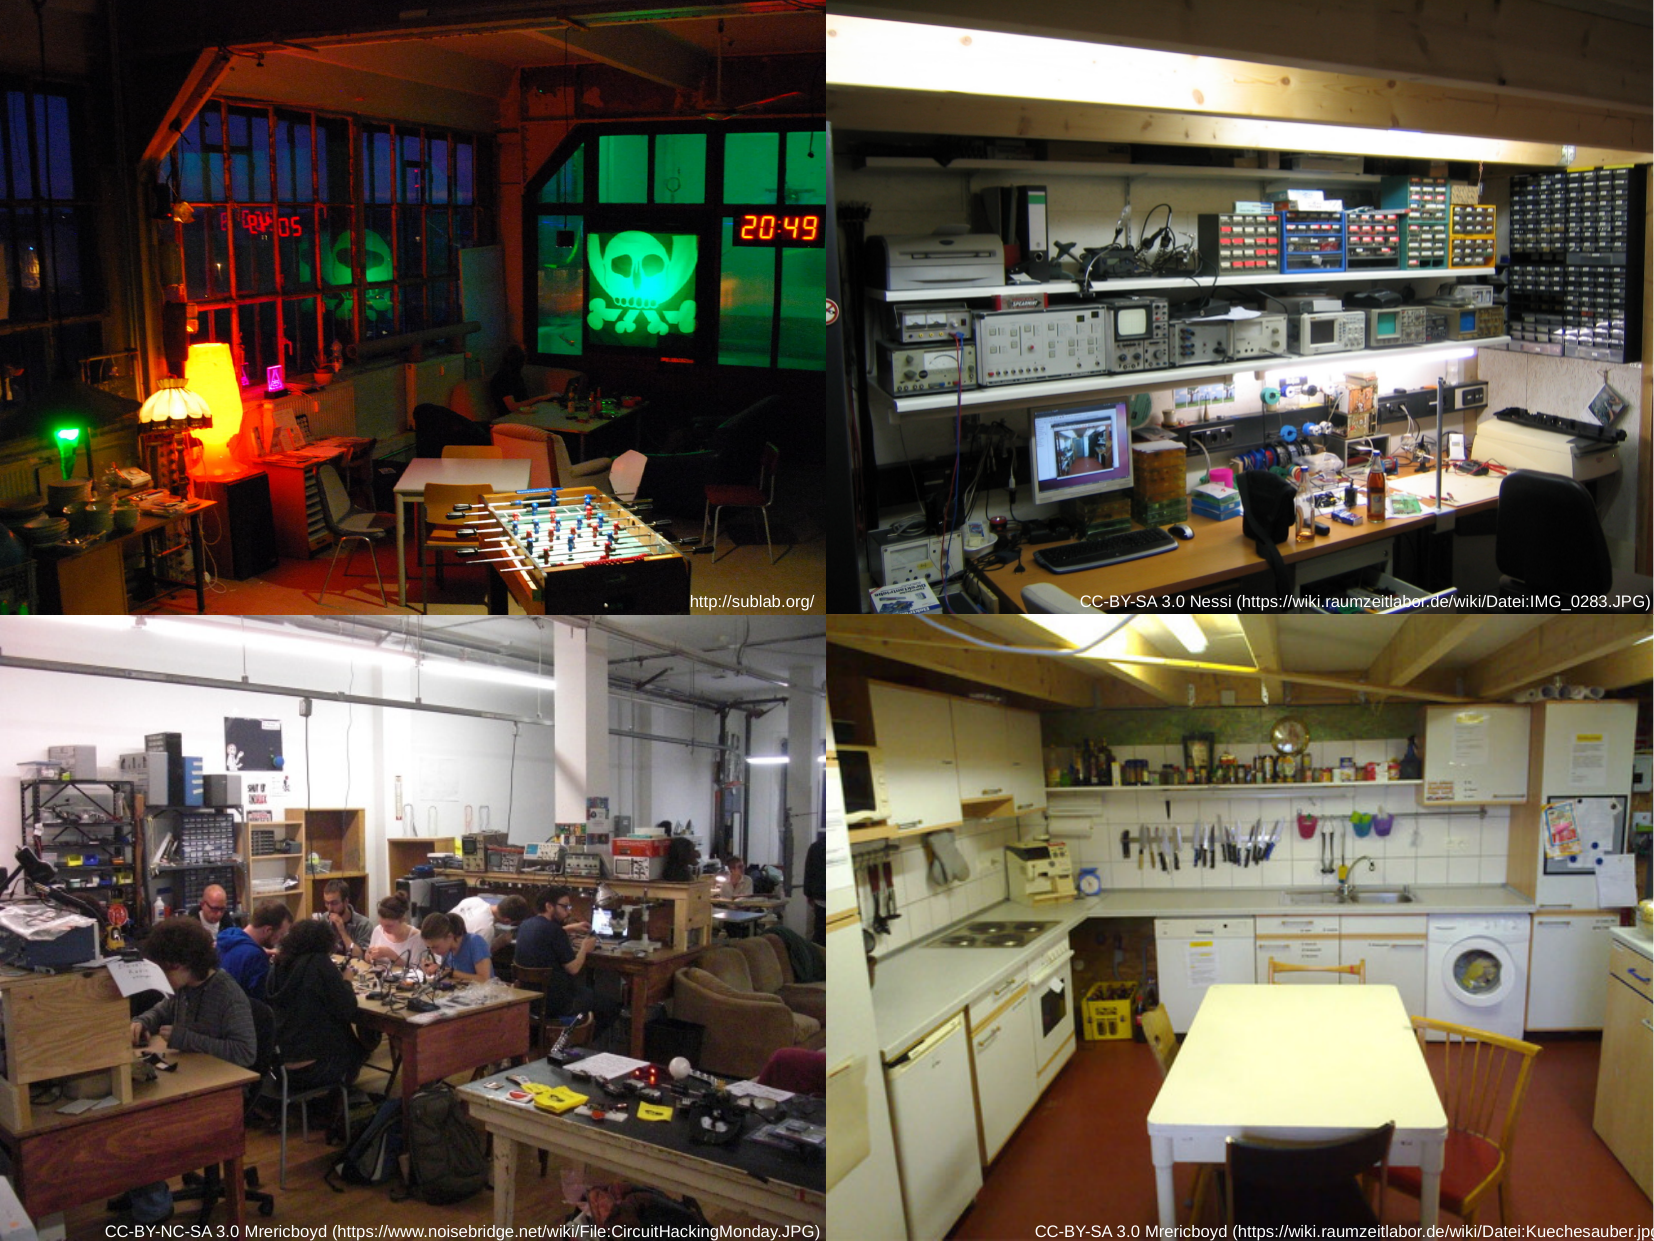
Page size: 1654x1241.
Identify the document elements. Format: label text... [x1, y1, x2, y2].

text_box http://sublab.org/ [675, 585, 841, 624]
picture [0, 0, 1654, 1241]
text_box CC-BY-NC-SA 3.0 Mrericboyd (https://www.noisebridge.net/wiki/File:CircuitHackingMonday.JPG) [90, 1215, 1006, 1241]
text_box CC-BY-SA 3.0 Nessi (https://wiki.raumzeitlabor.de/wiki/Datei:IMG_0283.JPG) [1065, 585, 1654, 624]
text_box CC-BY-SA 3.0 Mrericboyd (https://wiki.raumzeitlabor.de/wiki/Datei:Kuechesauber.jpg) [1020, 1215, 1654, 1241]
